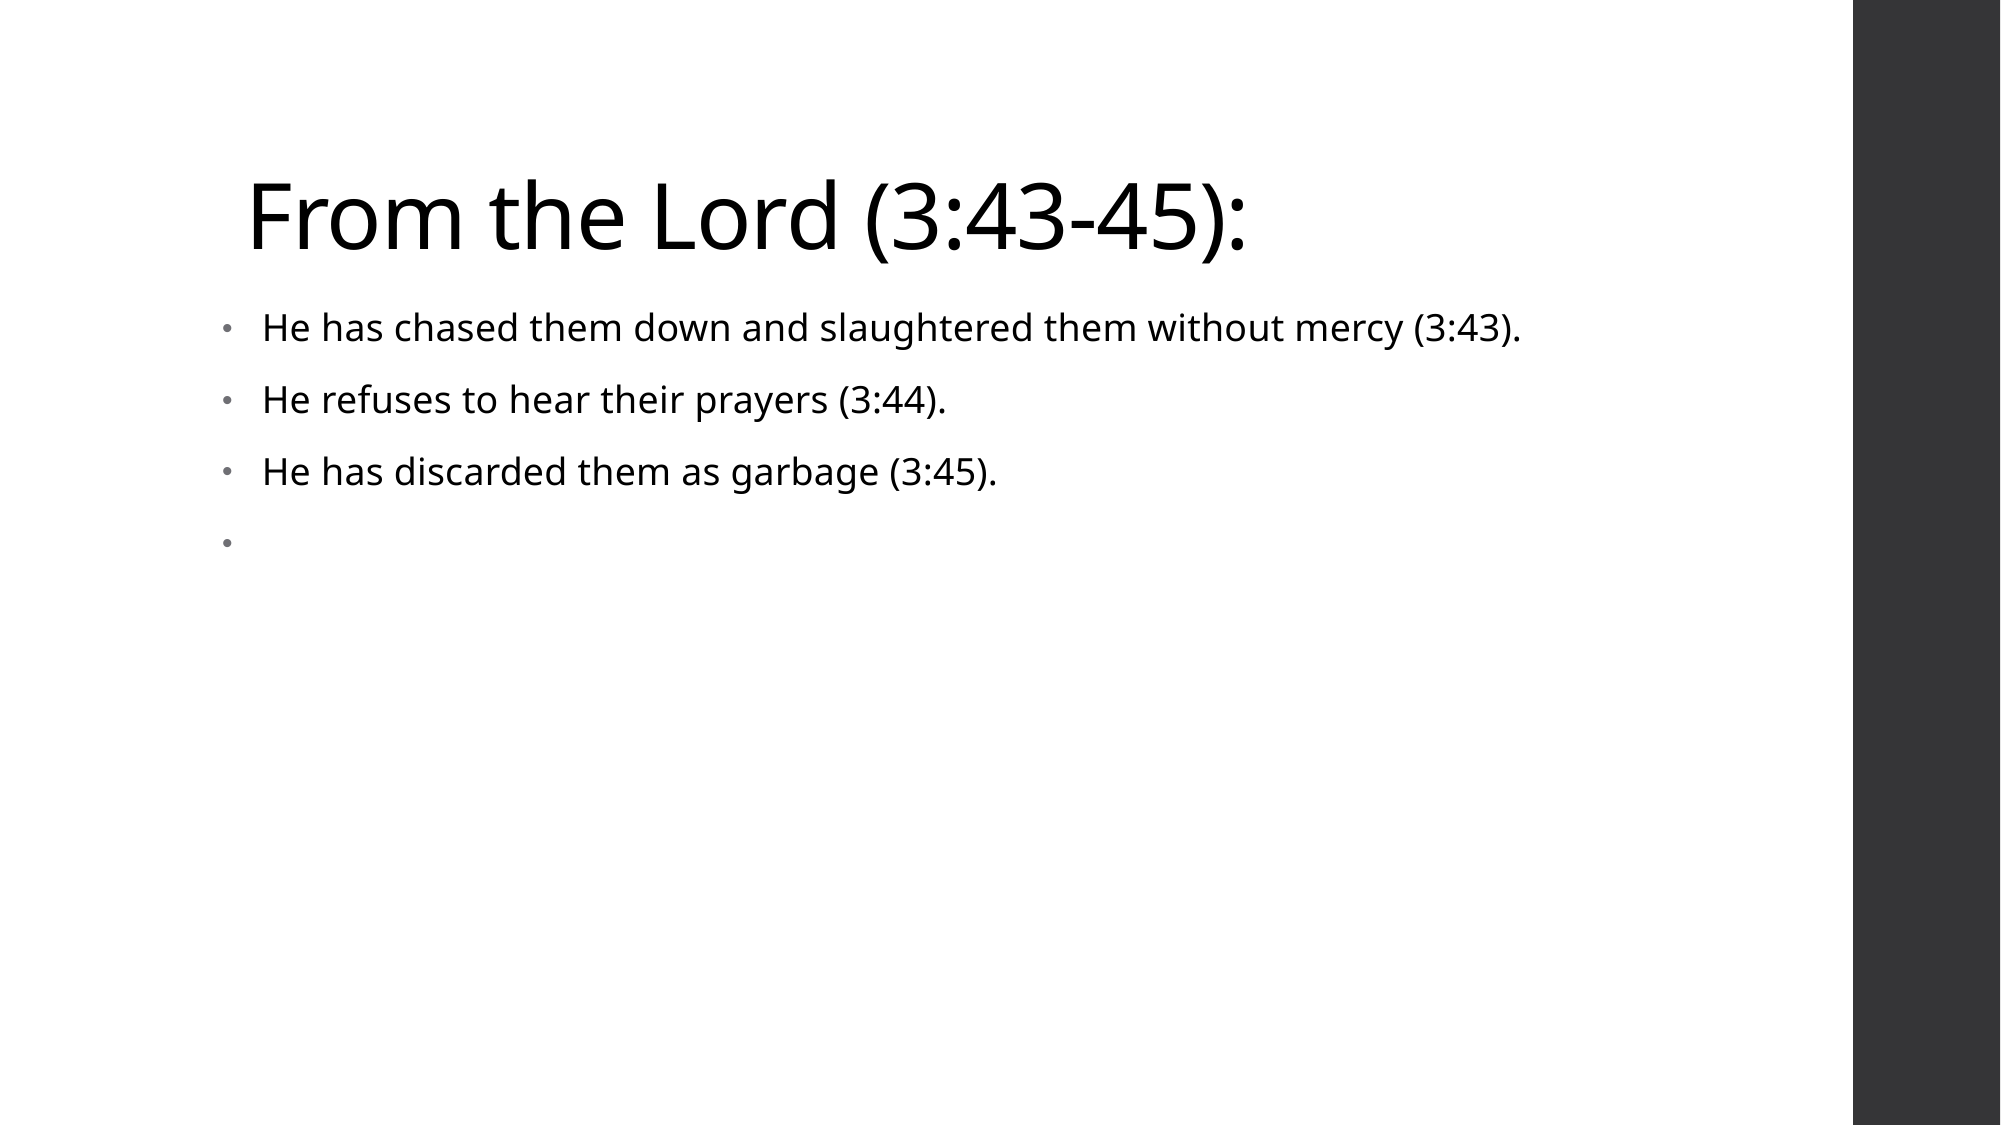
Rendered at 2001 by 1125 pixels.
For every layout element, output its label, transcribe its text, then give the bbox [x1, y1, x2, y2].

list He has chased them down and slaughtered them without mercy (3:43). He refuses to hear their prayers (3:44). He has discarded them as garbage (3:45). [206, 299, 1617, 1014]
title From the Lord (3:43-45): [206, 60, 1797, 278]
